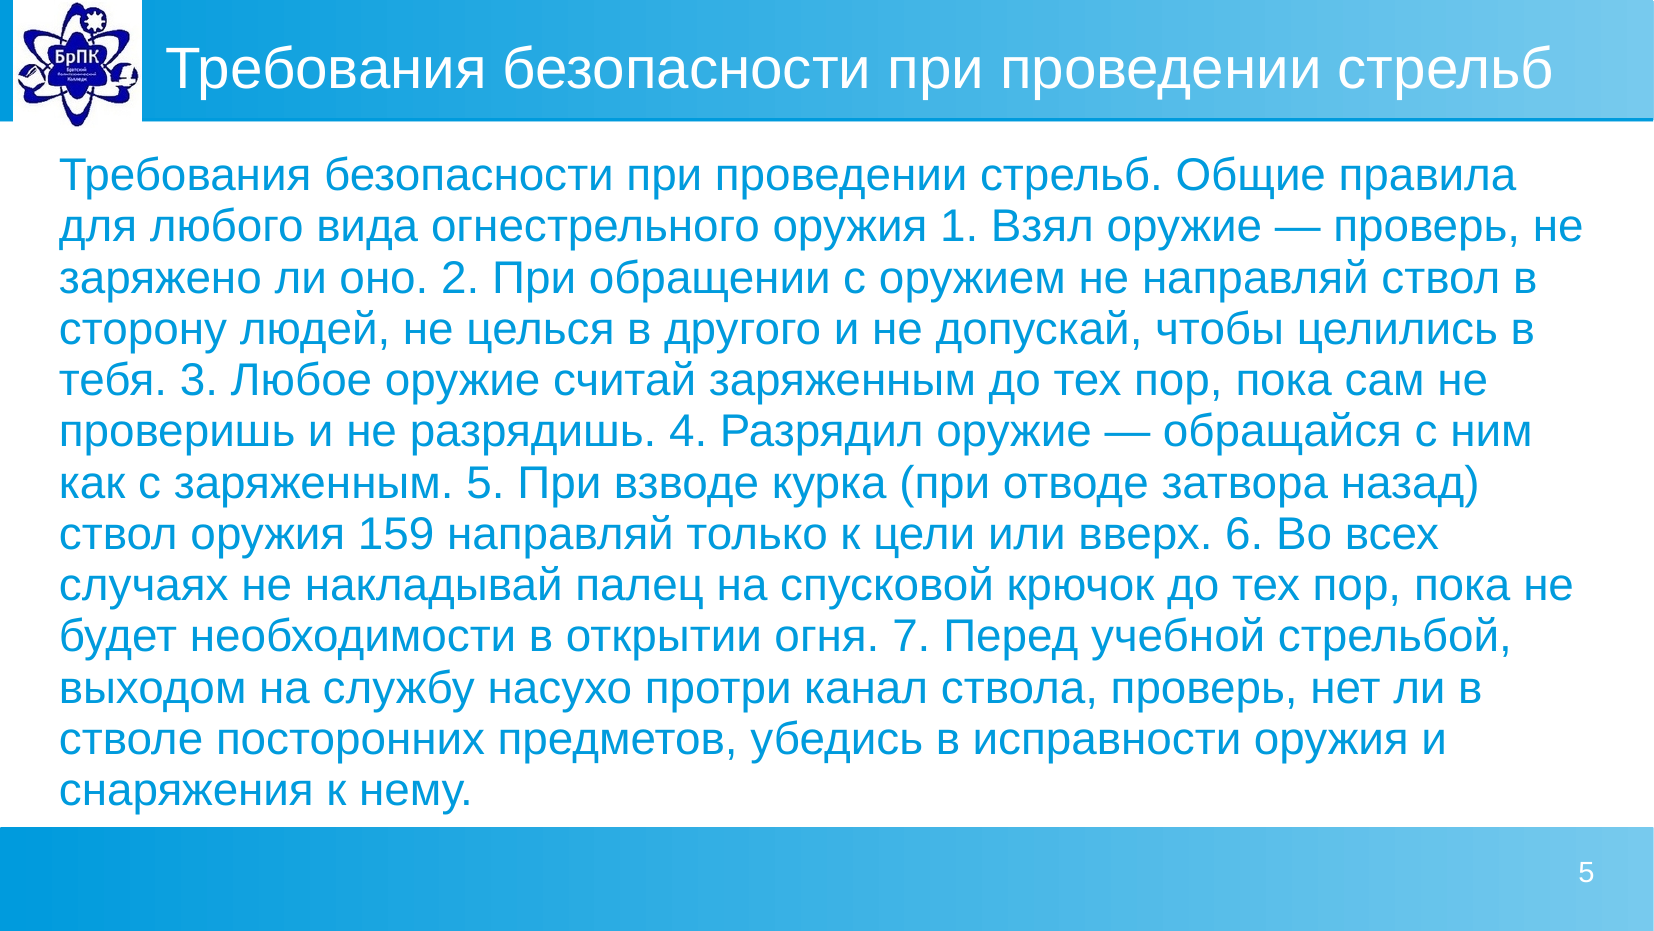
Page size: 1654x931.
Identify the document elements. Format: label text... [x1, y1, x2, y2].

title Требования безопасности при проведении стрельб [142, 36, 1629, 102]
picture [13, 0, 142, 128]
list Требования безопасности при проведении стрельб. Общие правила для любого вида огнестрельного оружия 1. Взял оружие — проверь, не заряжено ли оно. 2. При обращении с оружием не направляй ствол в сторону людей, не целься в другого и не допускай, чтобы целились в тебя. 3. Любое оружие считай заряженным до тех пор, пока сам не проверишь и не разрядишь. 4. Разрядил оружие — обращайся с ним как с заряженным. 5. При взводе курка (при отводе затвора назад) ствол оружия 159 направляй только к цели или вверх. 6. Во всех случаях не накладывай палец на спусковой крючок до тех пор, пока не будет необходимости в открытии огня. 7. Перед учебной стрельбой, выходом на службу насухо протри канал ствола, проверь, нет ли в стволе посторонних предметов, убедись в исправности оружия и снаряжения к нему. [59, 149, 1595, 768]
